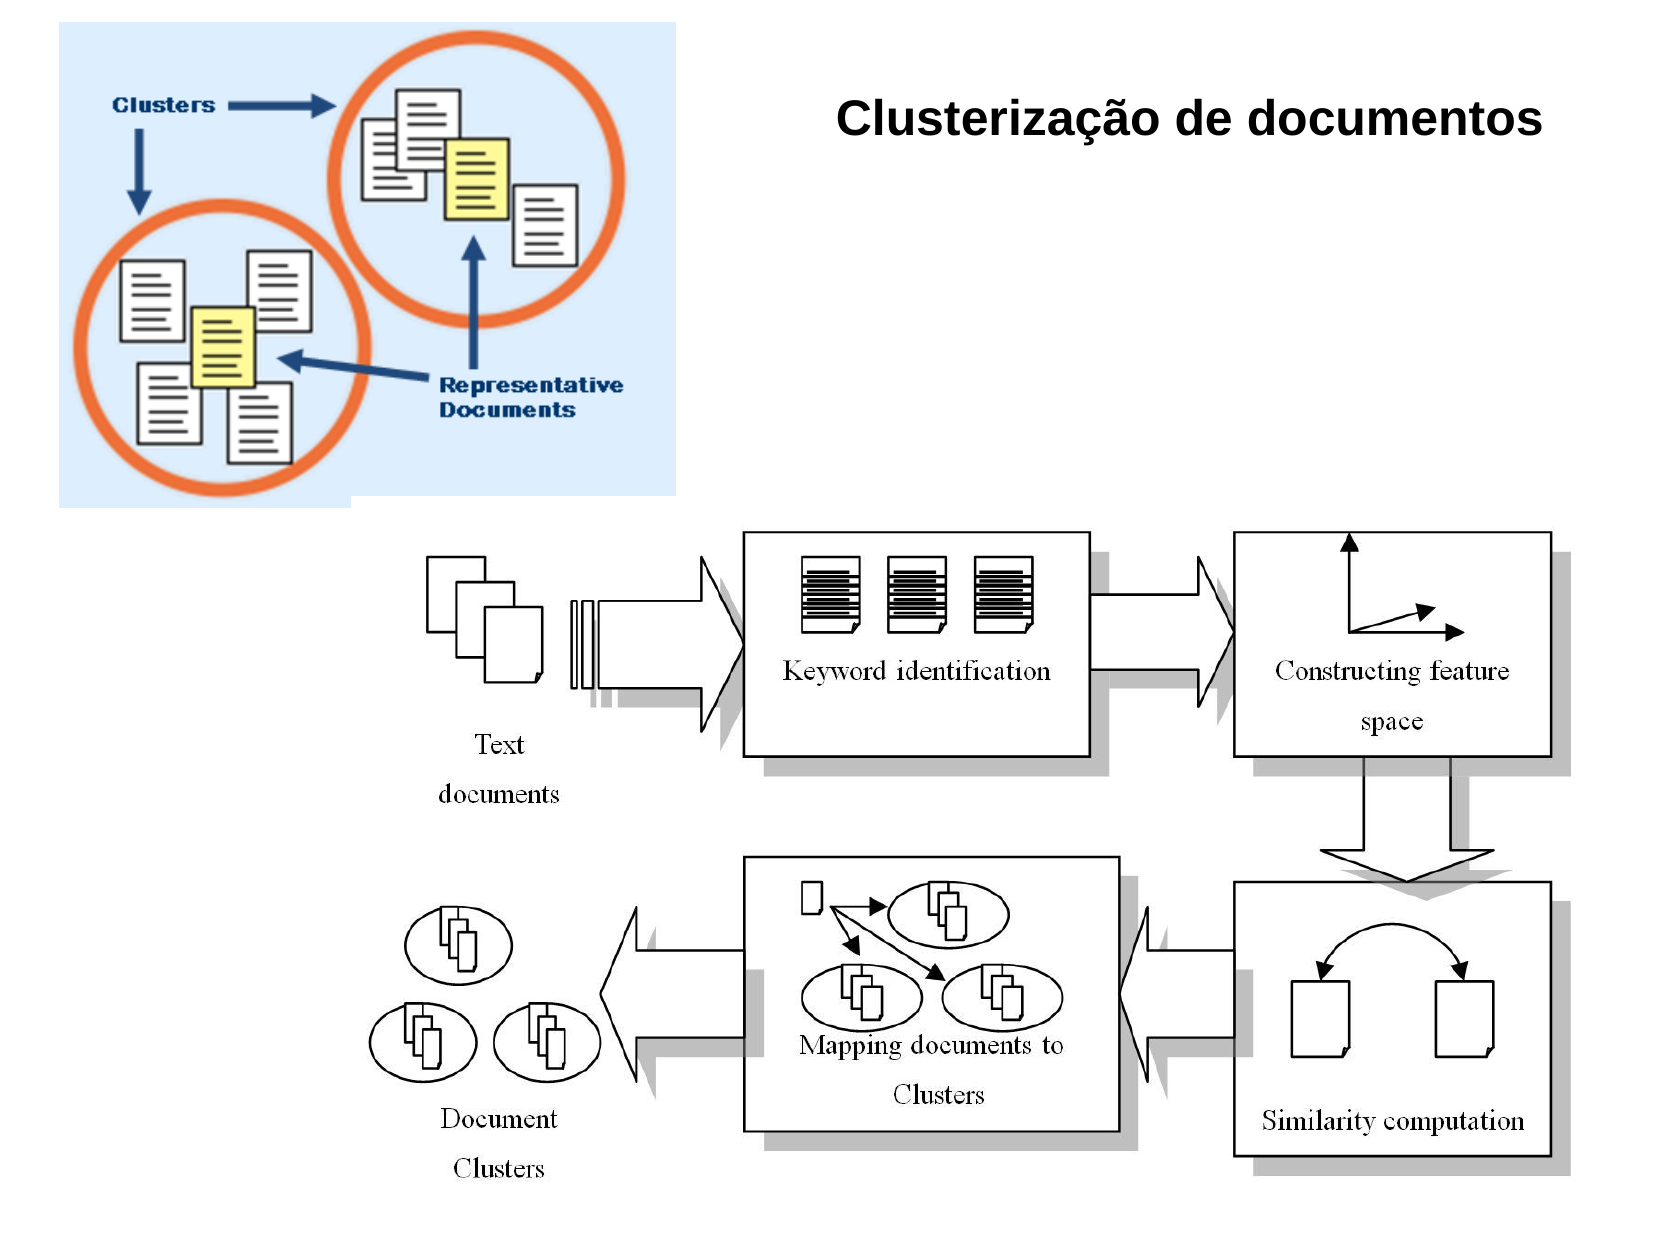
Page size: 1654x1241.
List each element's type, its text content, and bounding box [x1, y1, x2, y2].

text_box Clusterização de documentos [821, 82, 1560, 155]
picture [59, 22, 1595, 1201]
